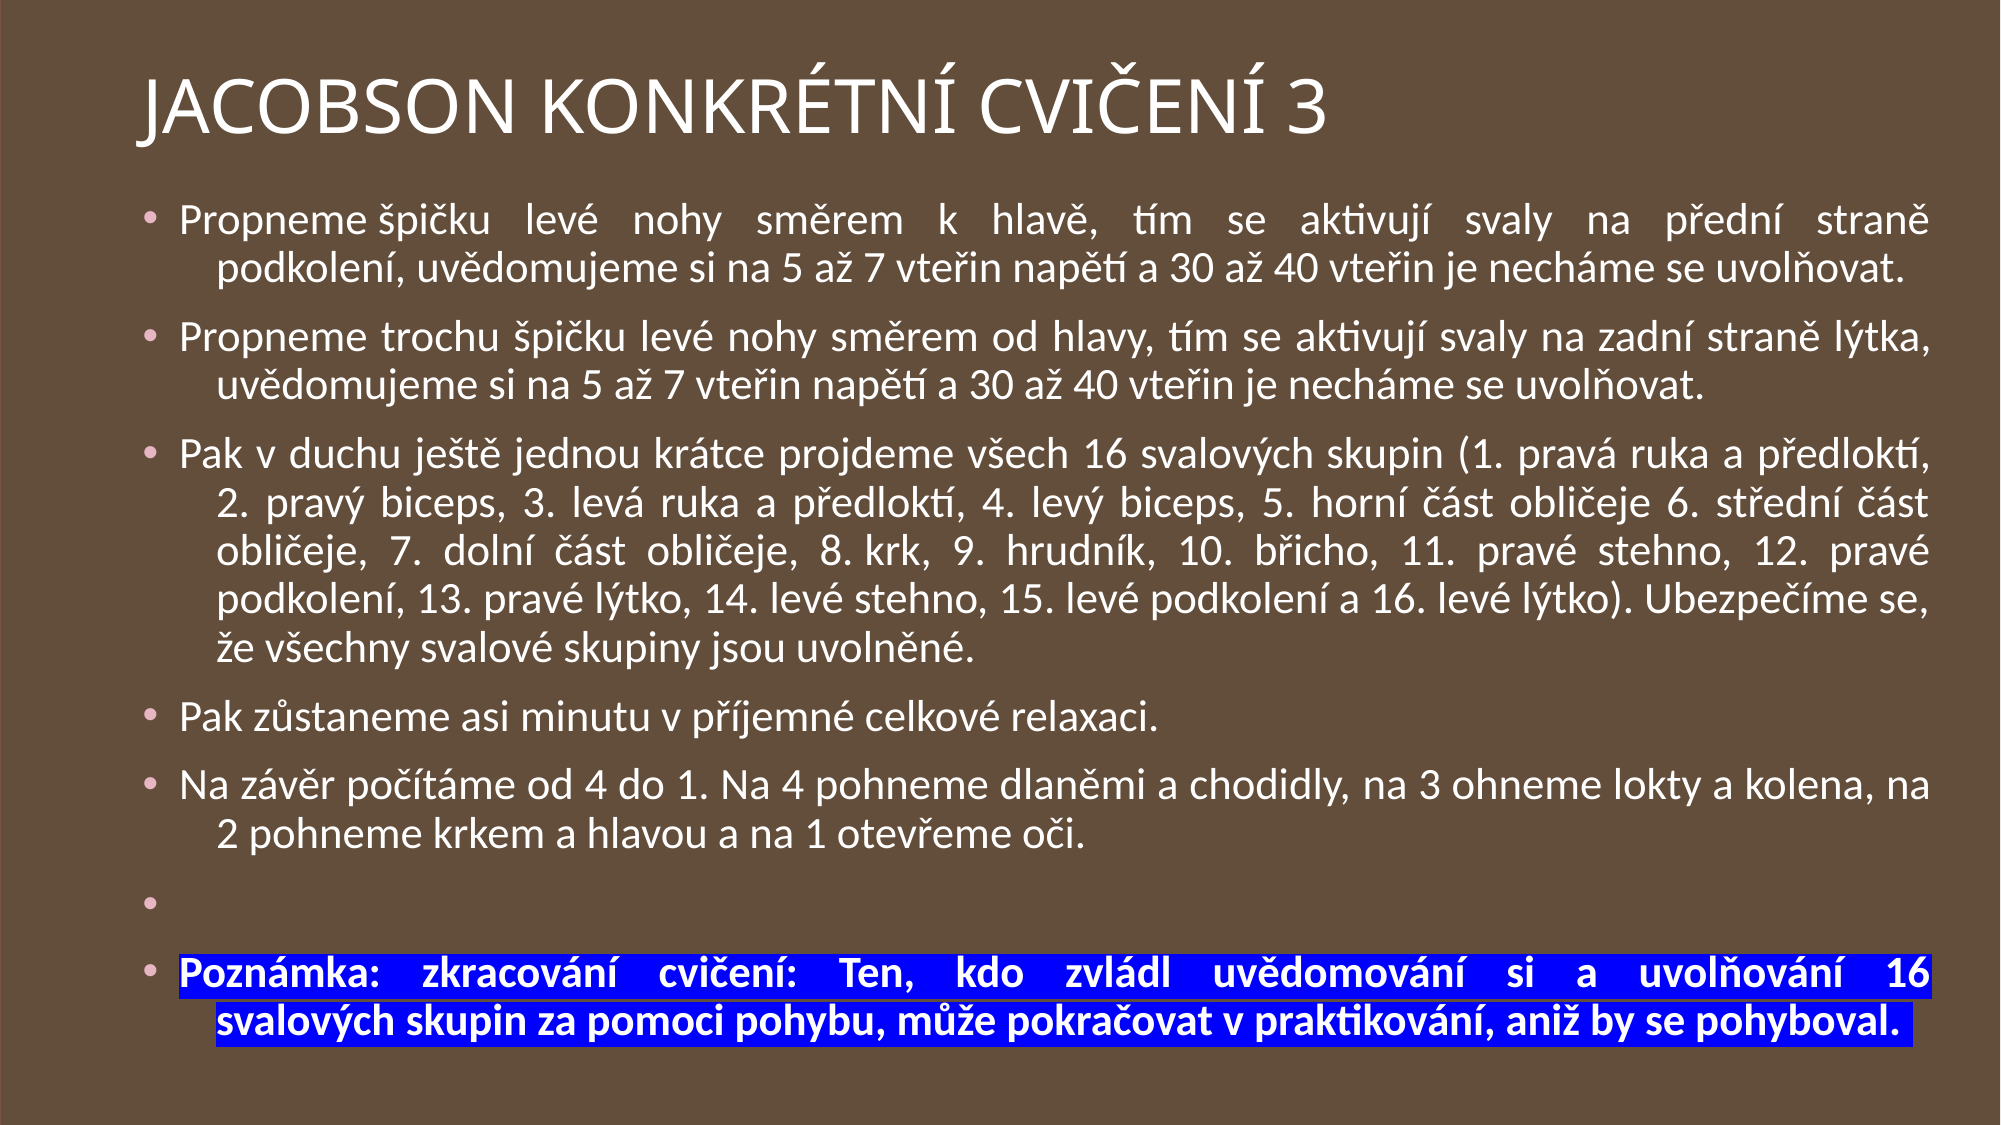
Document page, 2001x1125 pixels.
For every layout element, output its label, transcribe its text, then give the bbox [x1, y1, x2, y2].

list Propneme špičku levé nohy směrem k hlavě, tím se aktivují svaly na přední straně podkolení, uvědomujeme si na 5 až 7 vteřin napětí a 30 až 40 vteřin je necháme se uvolňovat. Propneme trochu špičku levé nohy směrem od hlavy, tím se aktivují svaly na zadní straně lýtka, uvědomujeme si na 5 až 7 vteřin napětí a 30 až 40 vteřin je necháme se uvolňovat. Pak v duchu ještě jednou krátce projdeme všech 16 svalových skupin (1. pravá ruka a předloktí, 2. pravý biceps, 3. levá ruka a předloktí, 4. levý biceps, 5. horní část obličeje 6. střední část obličeje, 7. dolní část obličeje, 8. krk, 9. hrudník, 10. břicho, 11. pravé stehno, 12. pravé podkolení, 13. pravé lýtko, 14. levé stehno, 15. levé podkolení a 16. levé lýtko). Ubezpečíme se, že všechny svalové skupiny jsou uvolněné. Pak zůstaneme asi minutu v příjemné celkové relaxaci. Na závěr počítáme od 4 do 1. Na 4 pohneme dlaněmi a chodidly, na 3 ohneme lokty a kolena, na 2 pohneme krkem a hlavou a na 1 otevřeme oči. Poznámka: zkracování cvičení: Ten, kdo zvládl uvědomování si a uvolňování 16 svalových skupin za pomoci pohybu, může pokračovat v praktikování, aniž by se pohyboval. [127, 188, 1948, 1075]
title JACOBSON KONKRÉTNÍ CVIČENÍ 3 [127, 59, 1873, 160]
